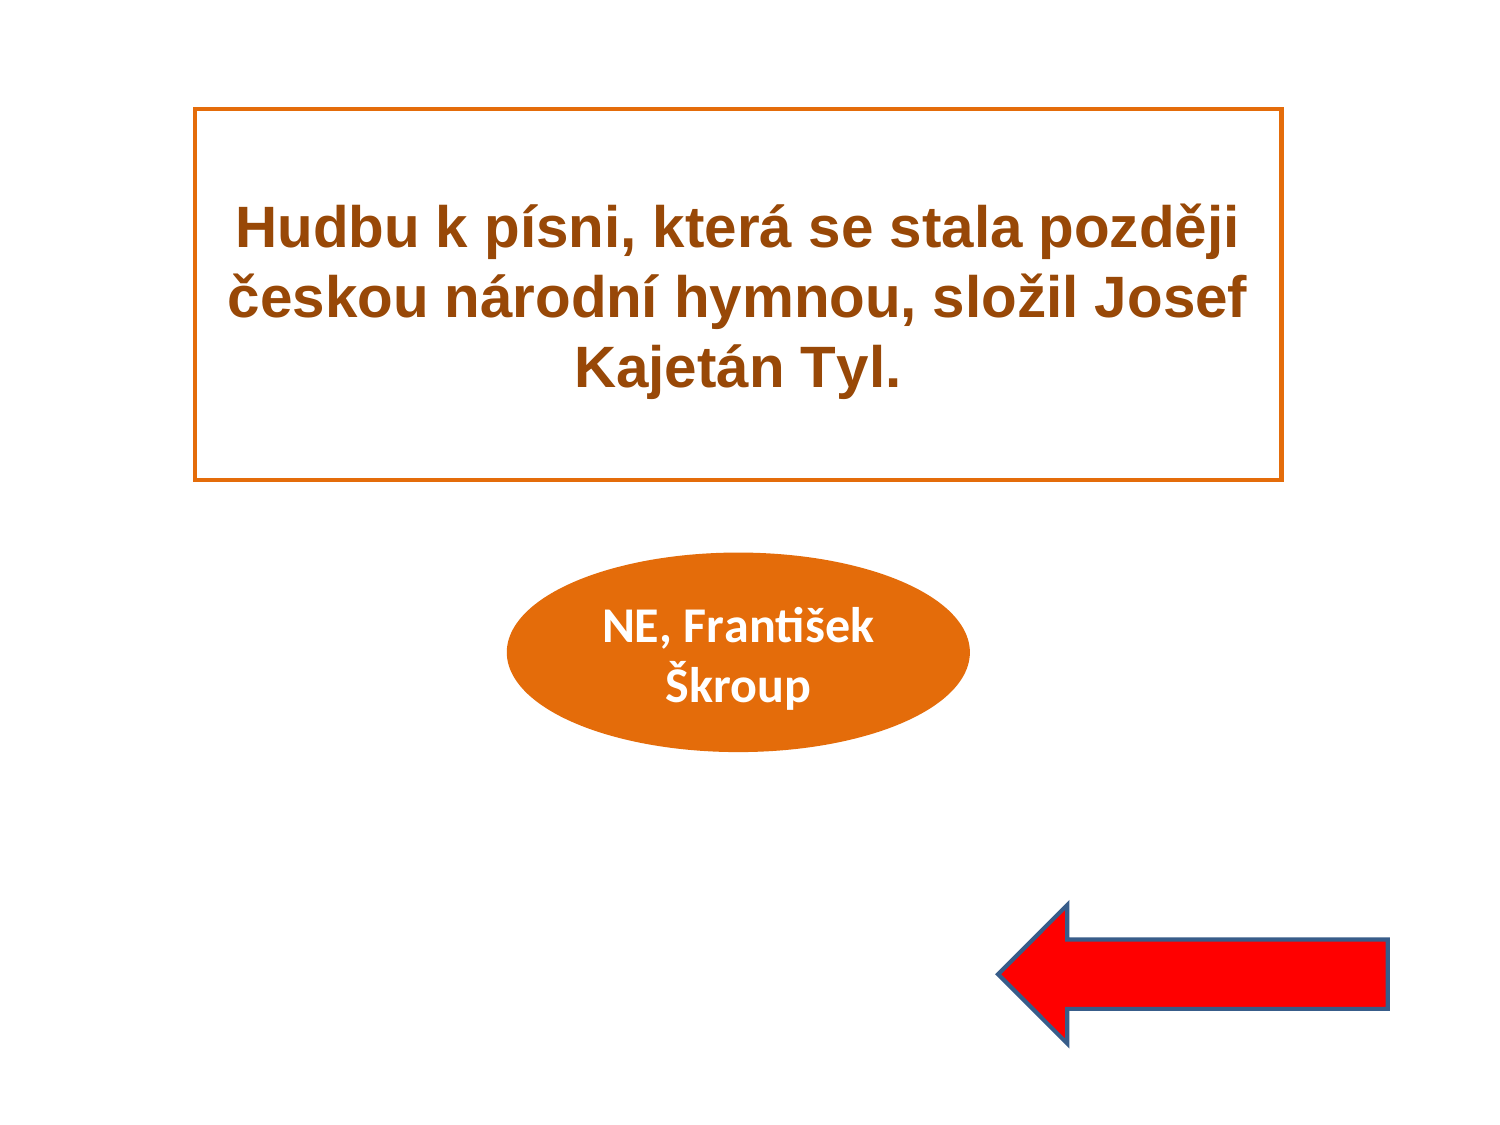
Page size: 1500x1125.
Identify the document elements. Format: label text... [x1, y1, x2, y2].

text_box NE, František Škroup [508, 554, 968, 751]
text_box Hudbu k písni, která se stala později českou národní hymnou, složil Josef Kajetán Tyl. [194, 108, 1282, 480]
text_box [998, 904, 1388, 1044]
